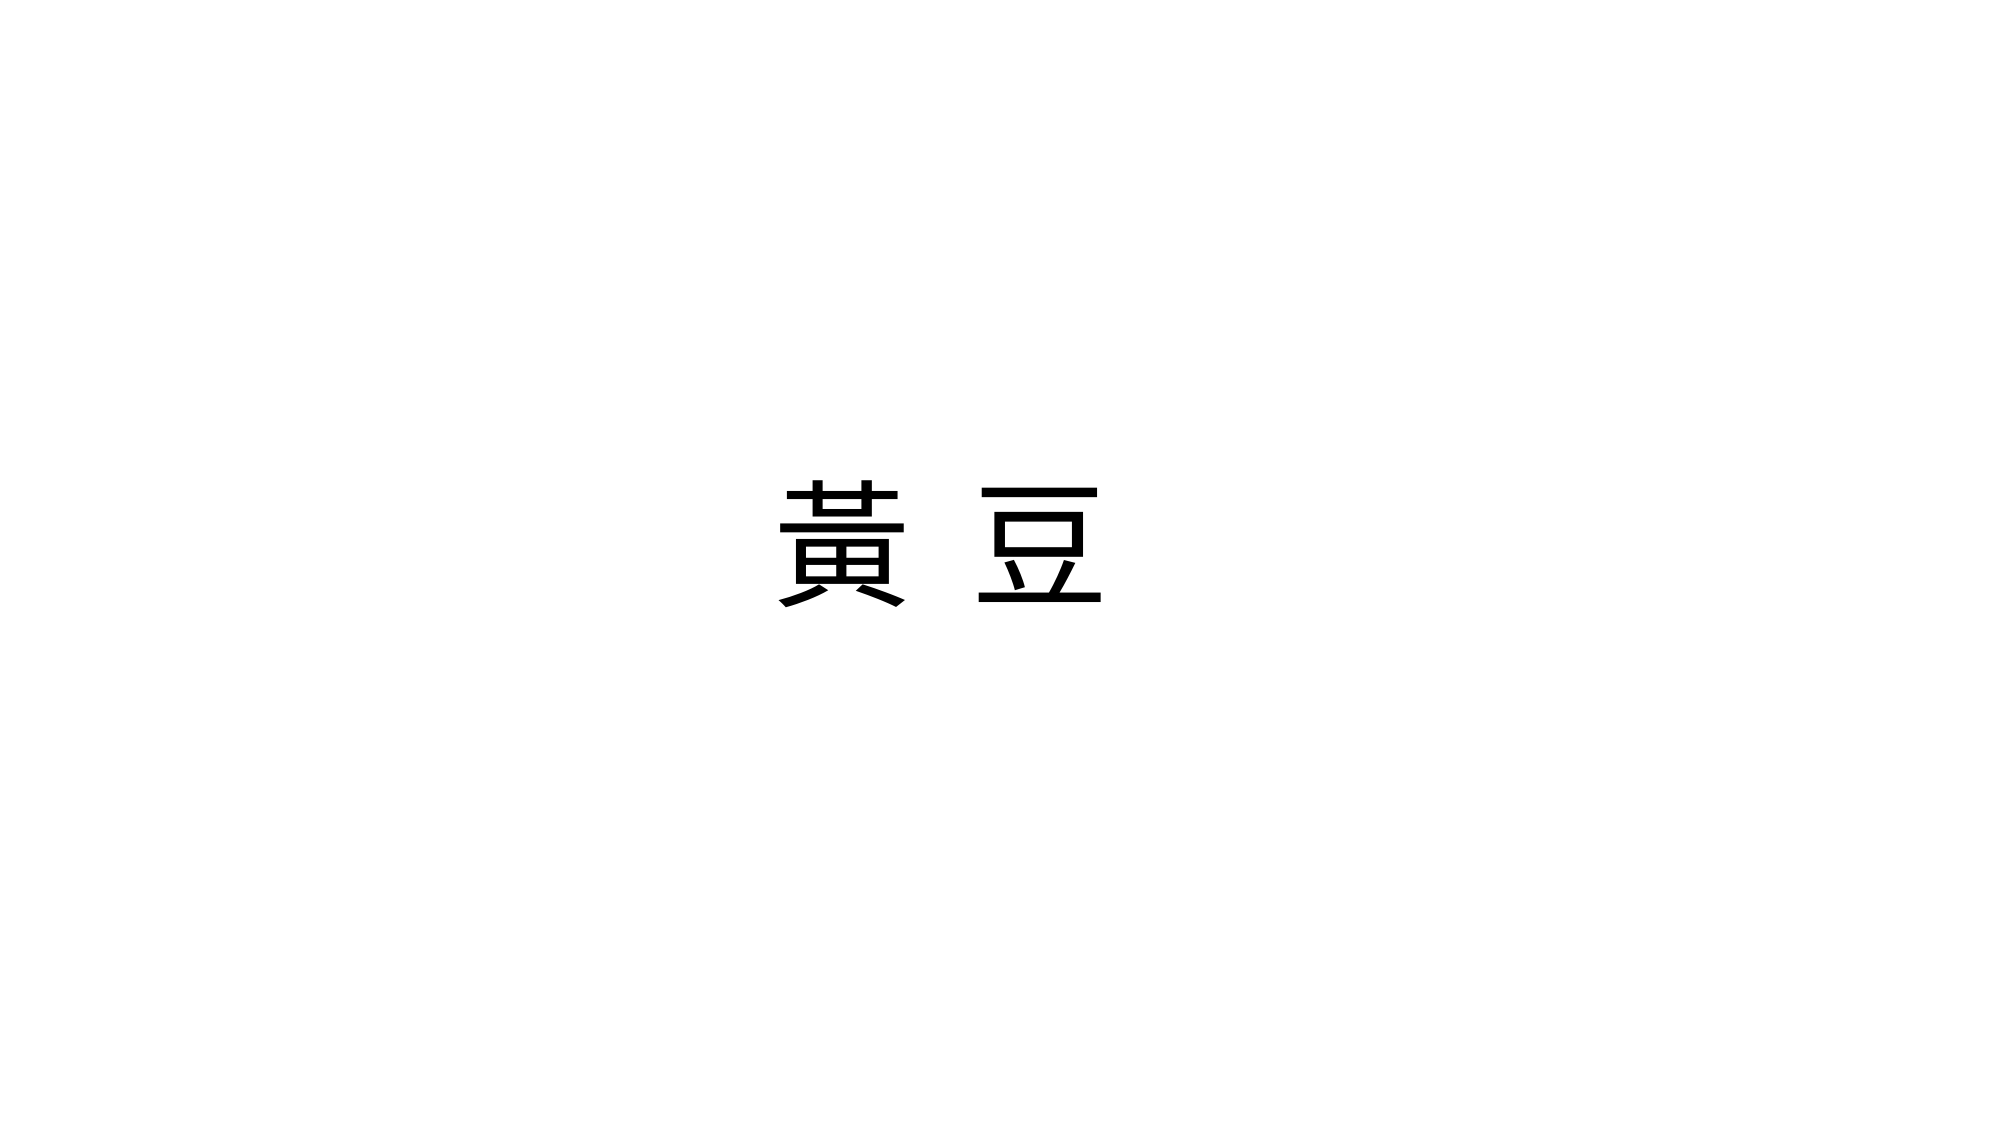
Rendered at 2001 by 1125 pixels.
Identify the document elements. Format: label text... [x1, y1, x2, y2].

text_box 黃 豆 [758, 451, 1190, 634]
